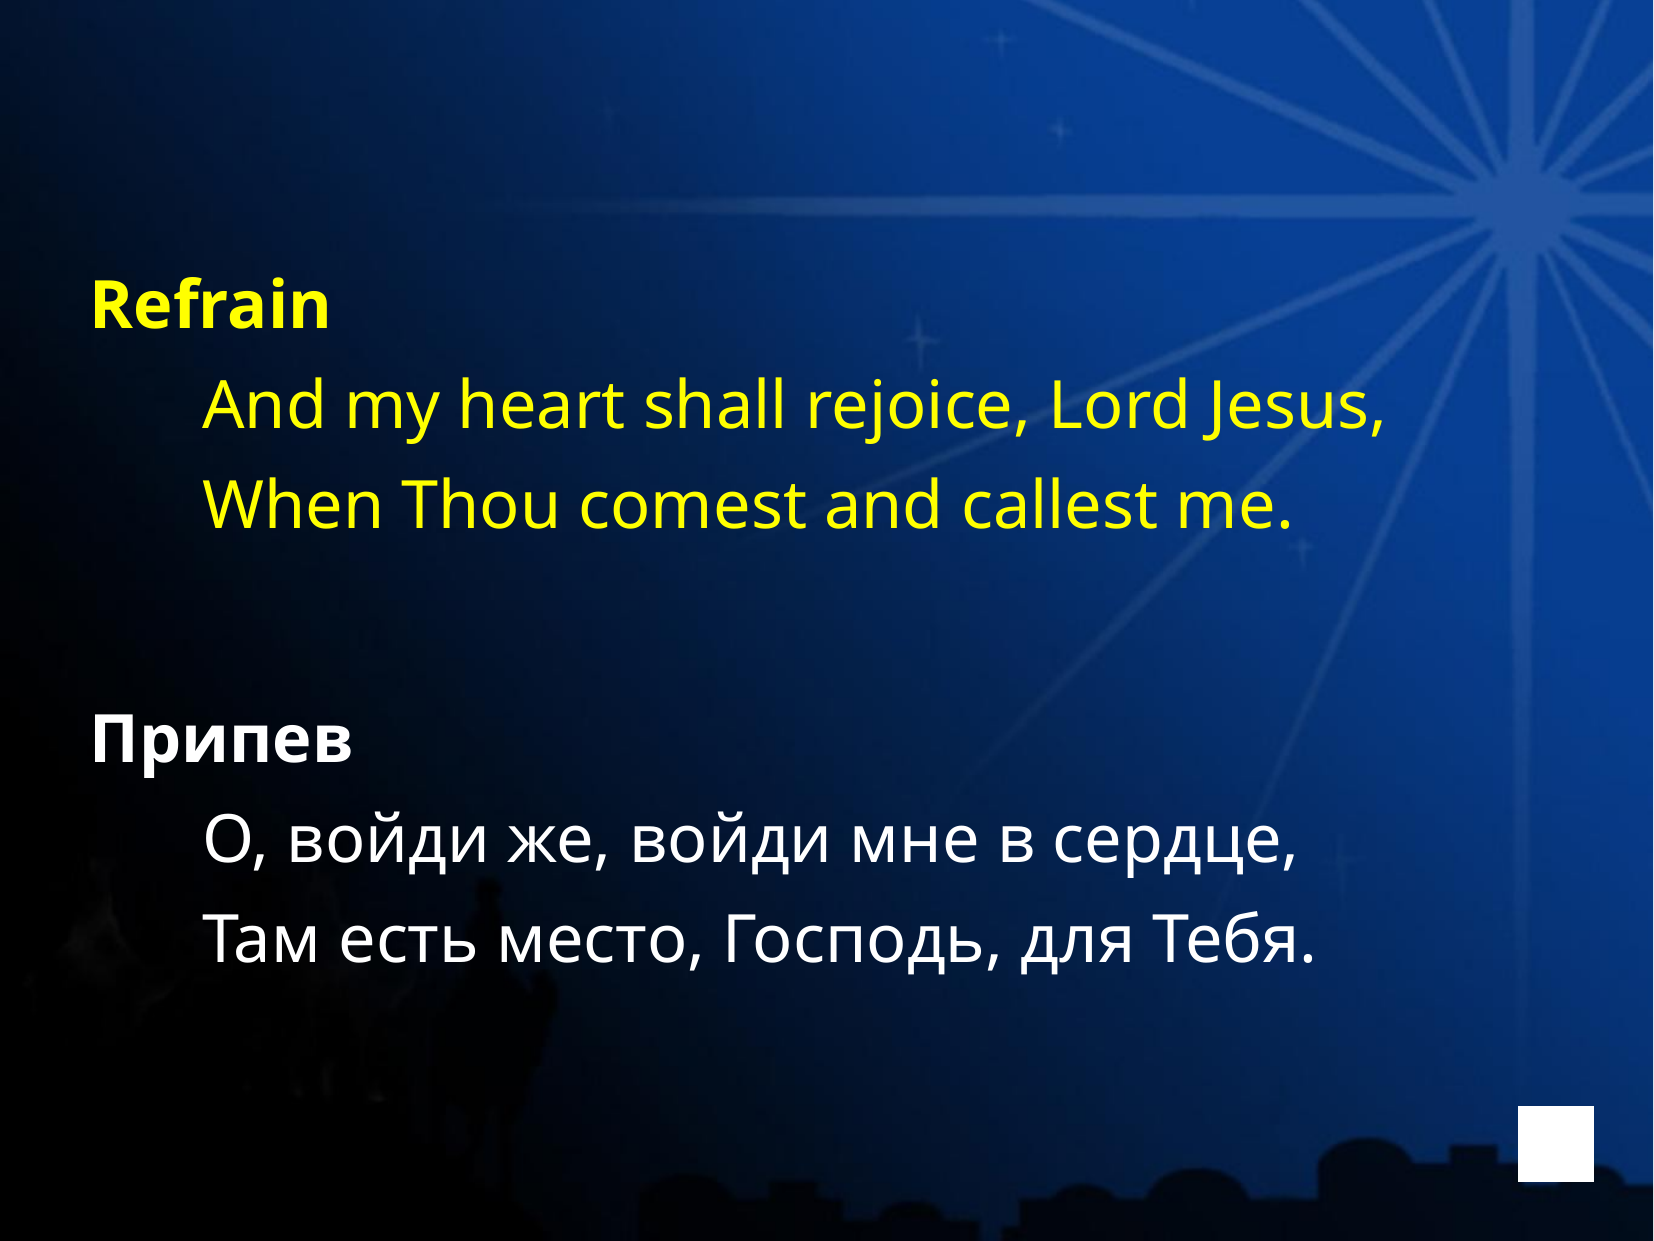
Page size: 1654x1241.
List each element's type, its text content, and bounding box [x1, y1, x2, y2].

text_box Refrain And my heart shall rejoice, Lord Jesus, When Thou comest and callest me. [75, 150, 1653, 713]
picture [0, 0, 1654, 1241]
text_box [1518, 1106, 1594, 1182]
text_box Припев О, войди же, войди мне в сердце, Там есть место, Господь, для Тебя. [75, 675, 1576, 1163]
